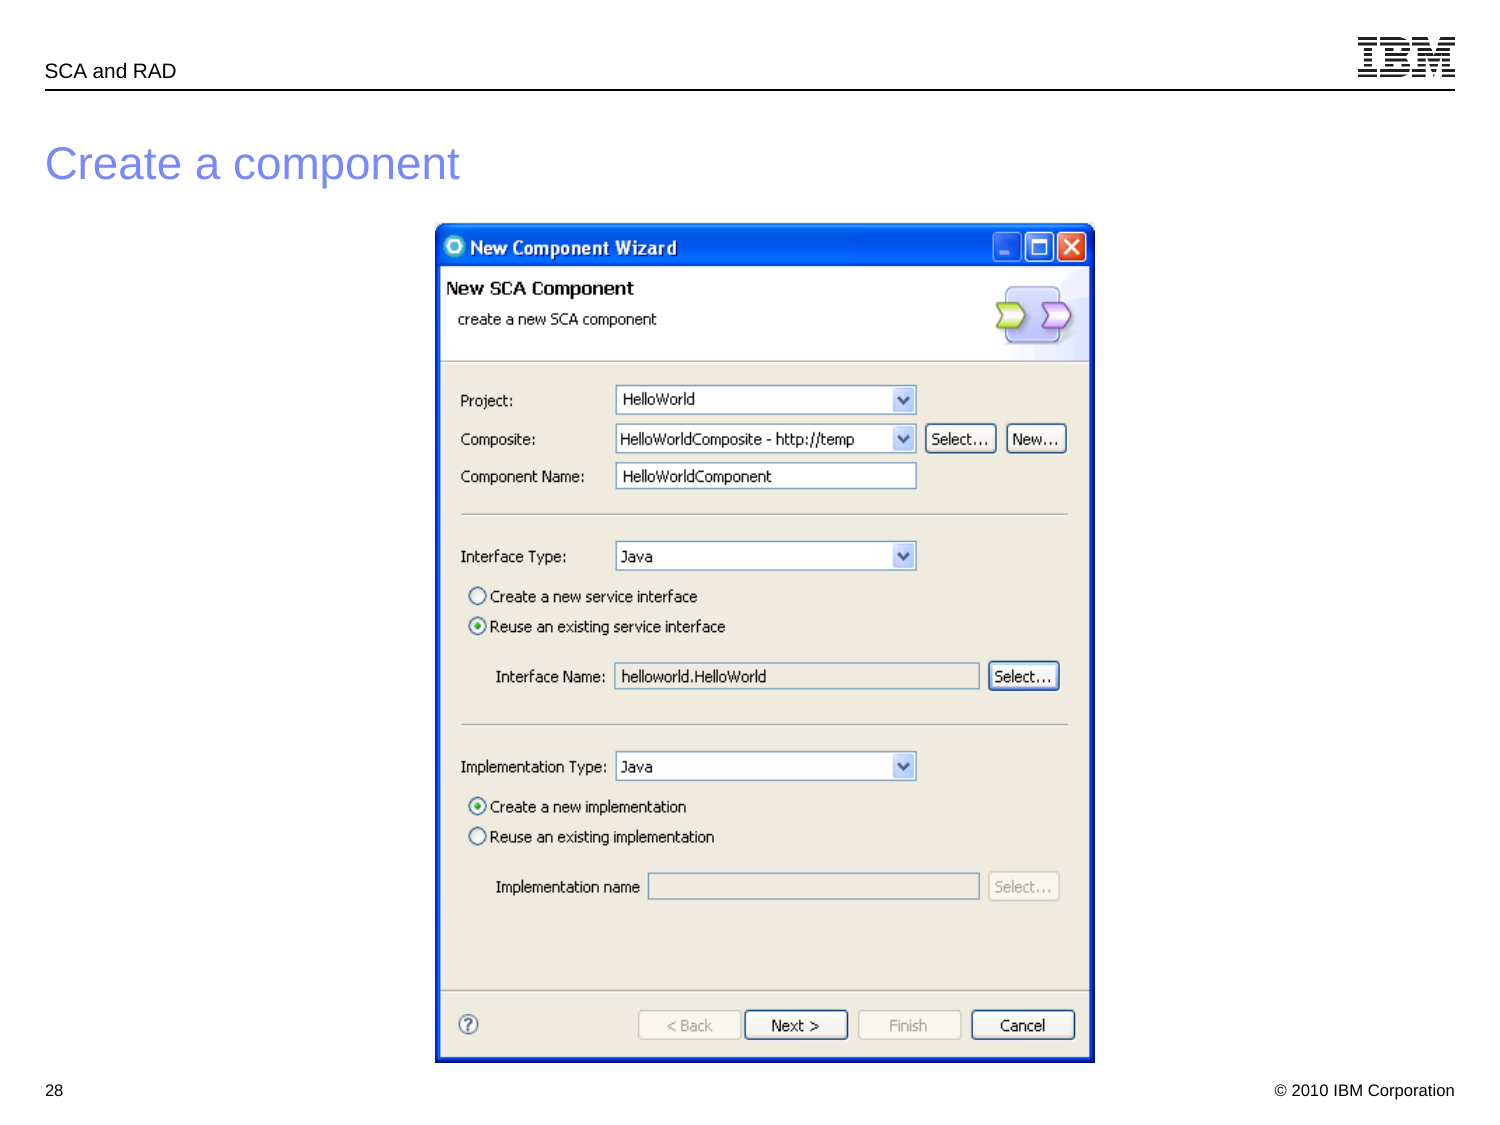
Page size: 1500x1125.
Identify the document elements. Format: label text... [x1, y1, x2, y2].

picture [1358, 37, 1455, 67]
title Create a component [29, 67, 1455, 264]
picture [435, 222, 1095, 1063]
